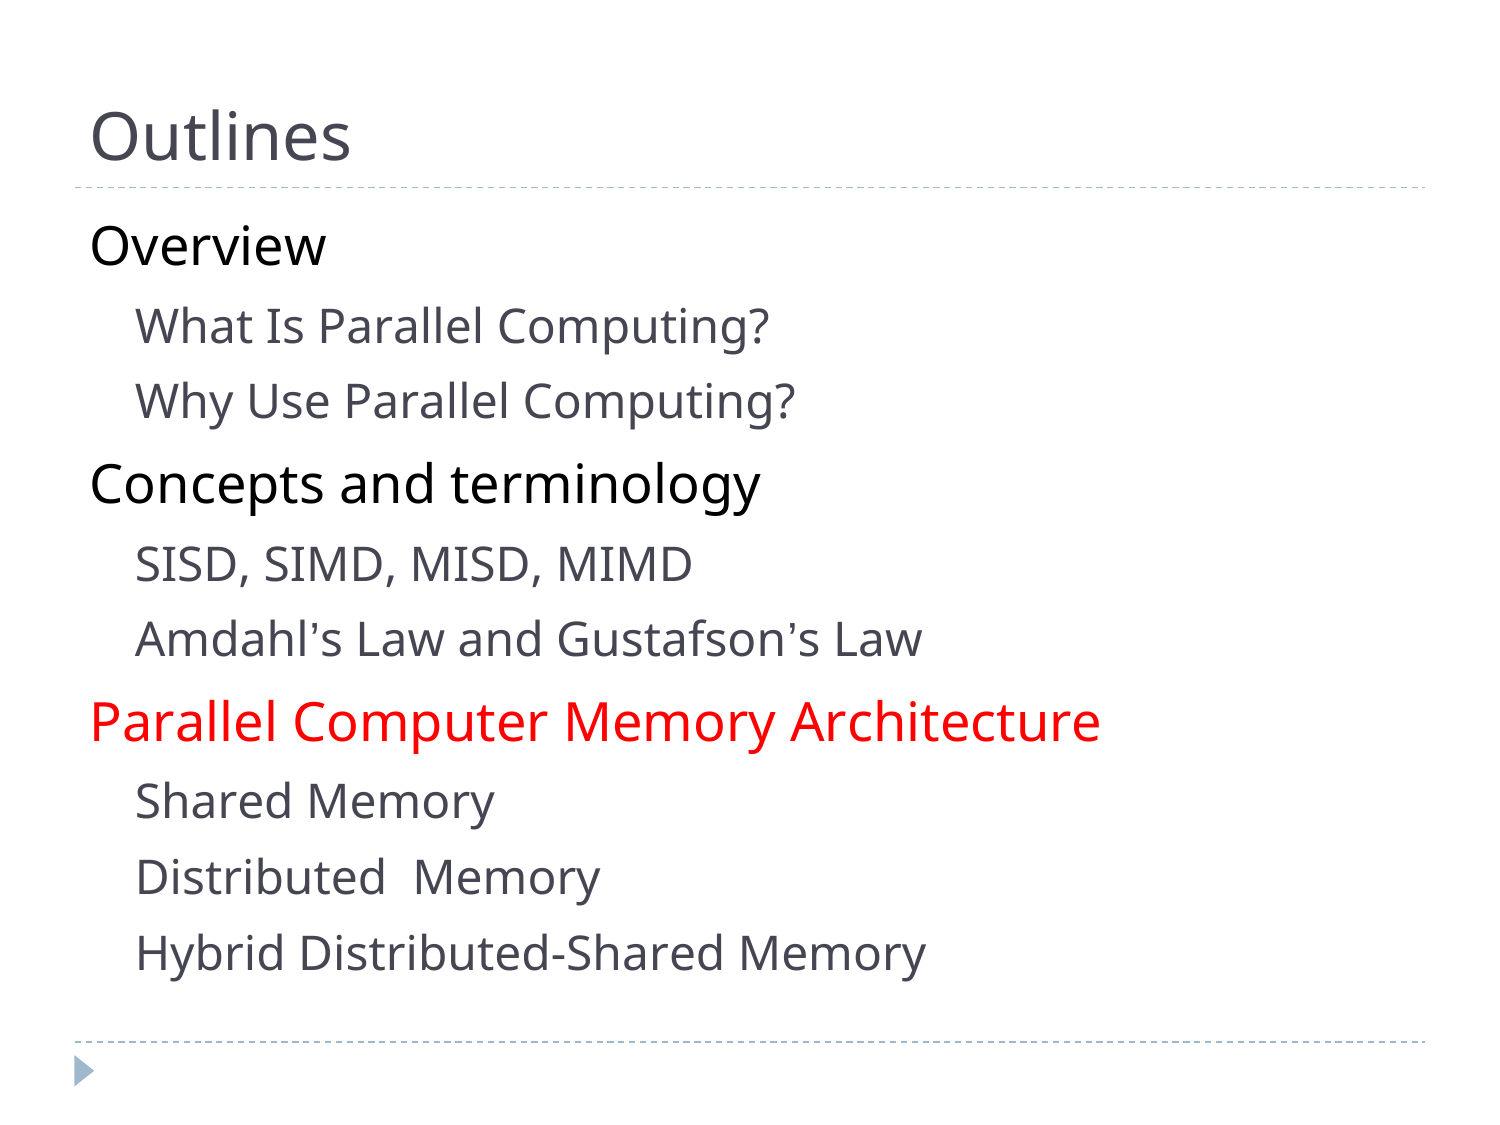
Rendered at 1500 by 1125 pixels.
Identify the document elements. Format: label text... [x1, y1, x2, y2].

title Outlines [75, 24, 1426, 188]
list Overview What Is Parallel Computing? Why Use Parallel Computing? Concepts and terminology SISD, SIMD, MISD, MIMD Amdahl’s Law and Gustafson’s Law Parallel Computer Memory Architecture Shared Memory Distributed Memory Hybrid Distributed-Shared Memory [75, 200, 1426, 1063]
